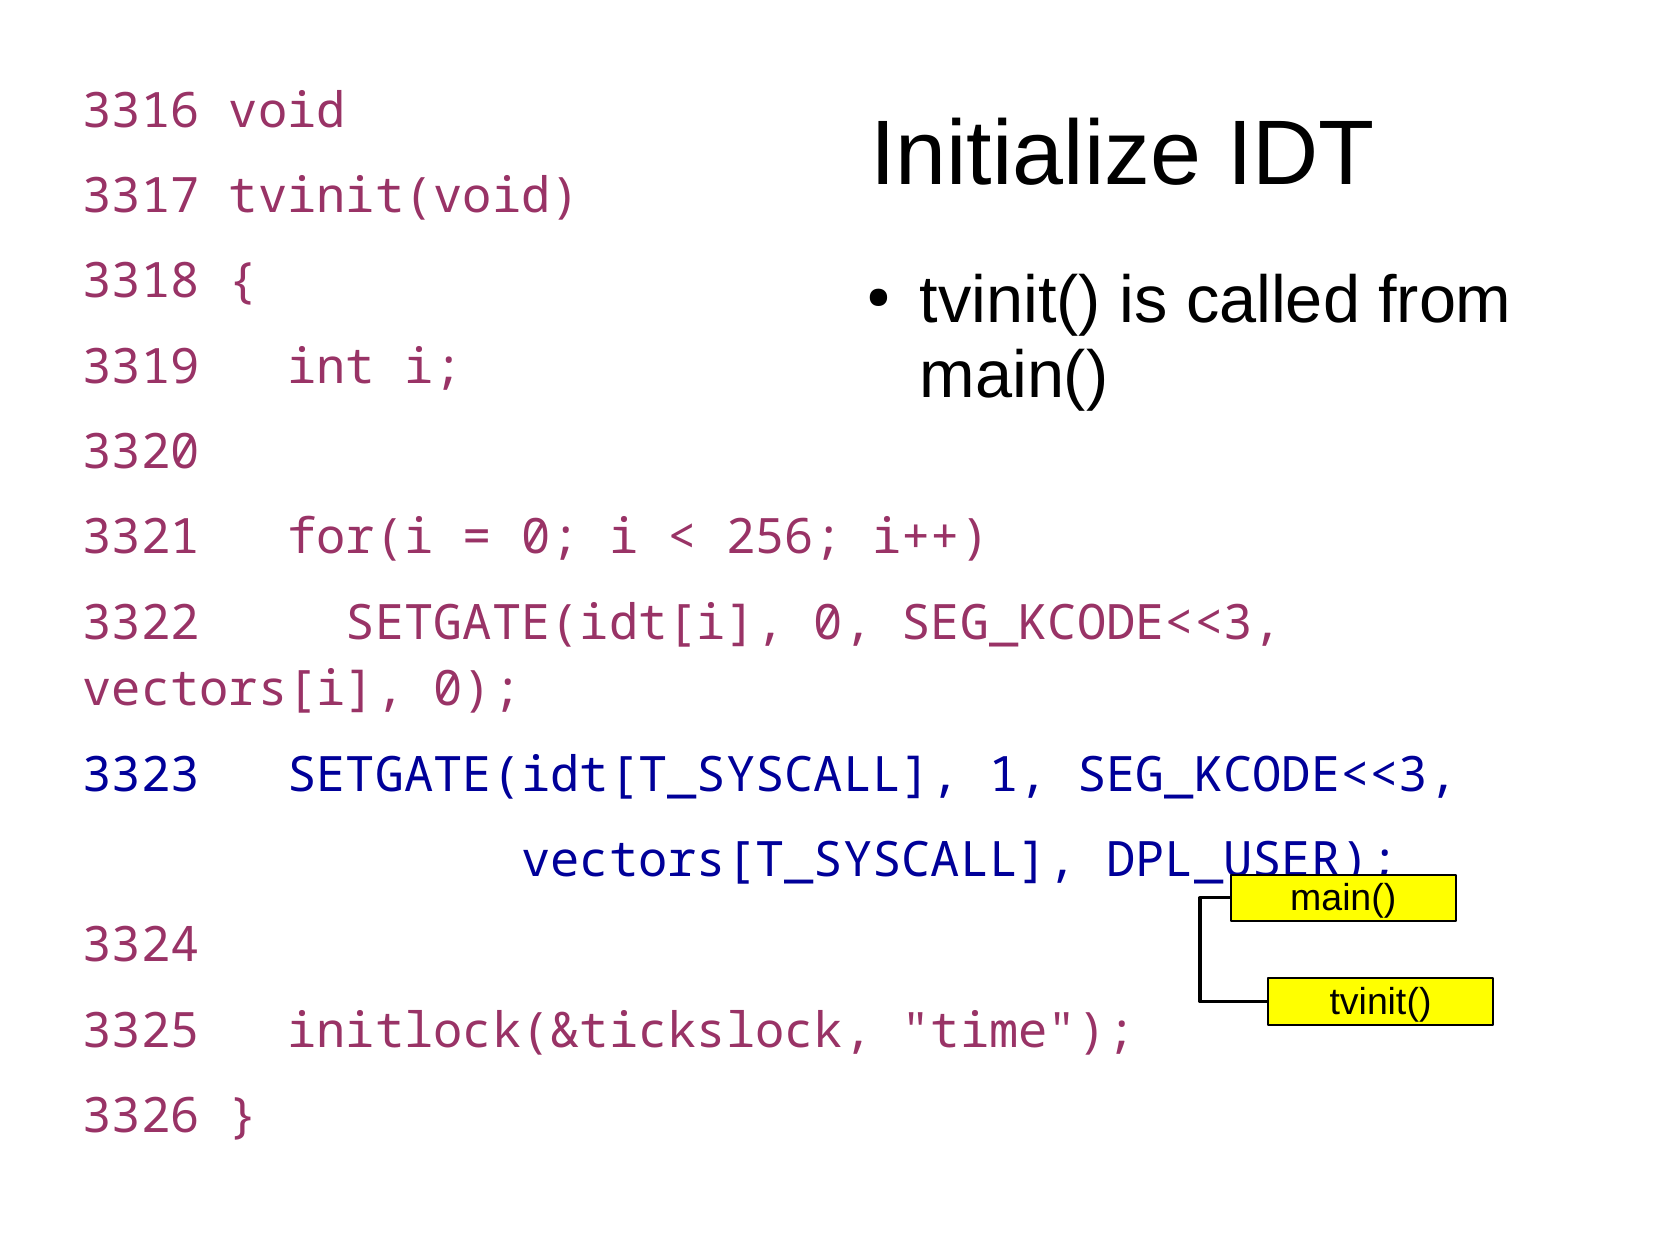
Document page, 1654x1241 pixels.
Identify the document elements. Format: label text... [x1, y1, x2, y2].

text_box tvinit() [1268, 978, 1494, 1025]
list 3316 void 3317 tvinit(void) 3318 { 3319 int i; 3320 3321 for(i = 0; i < 256; i++) 3322 SETGATE(idt[i], 0, SEG_KCODE<<3, vectors[i], 0); 3323 SETGATE(idt[T_SYSCALL], 1, SEG_KCODE<<3, vectors[T_SYSCALL], DPL_USER); 3324 3325 initlock(&tickslock, "time"); 3326 } [82, 75, 1571, 1163]
title Initialize IDT [675, 49, 1571, 257]
list tvinit() is called from main() [848, 262, 1576, 682]
text_box main() [1230, 874, 1456, 921]
